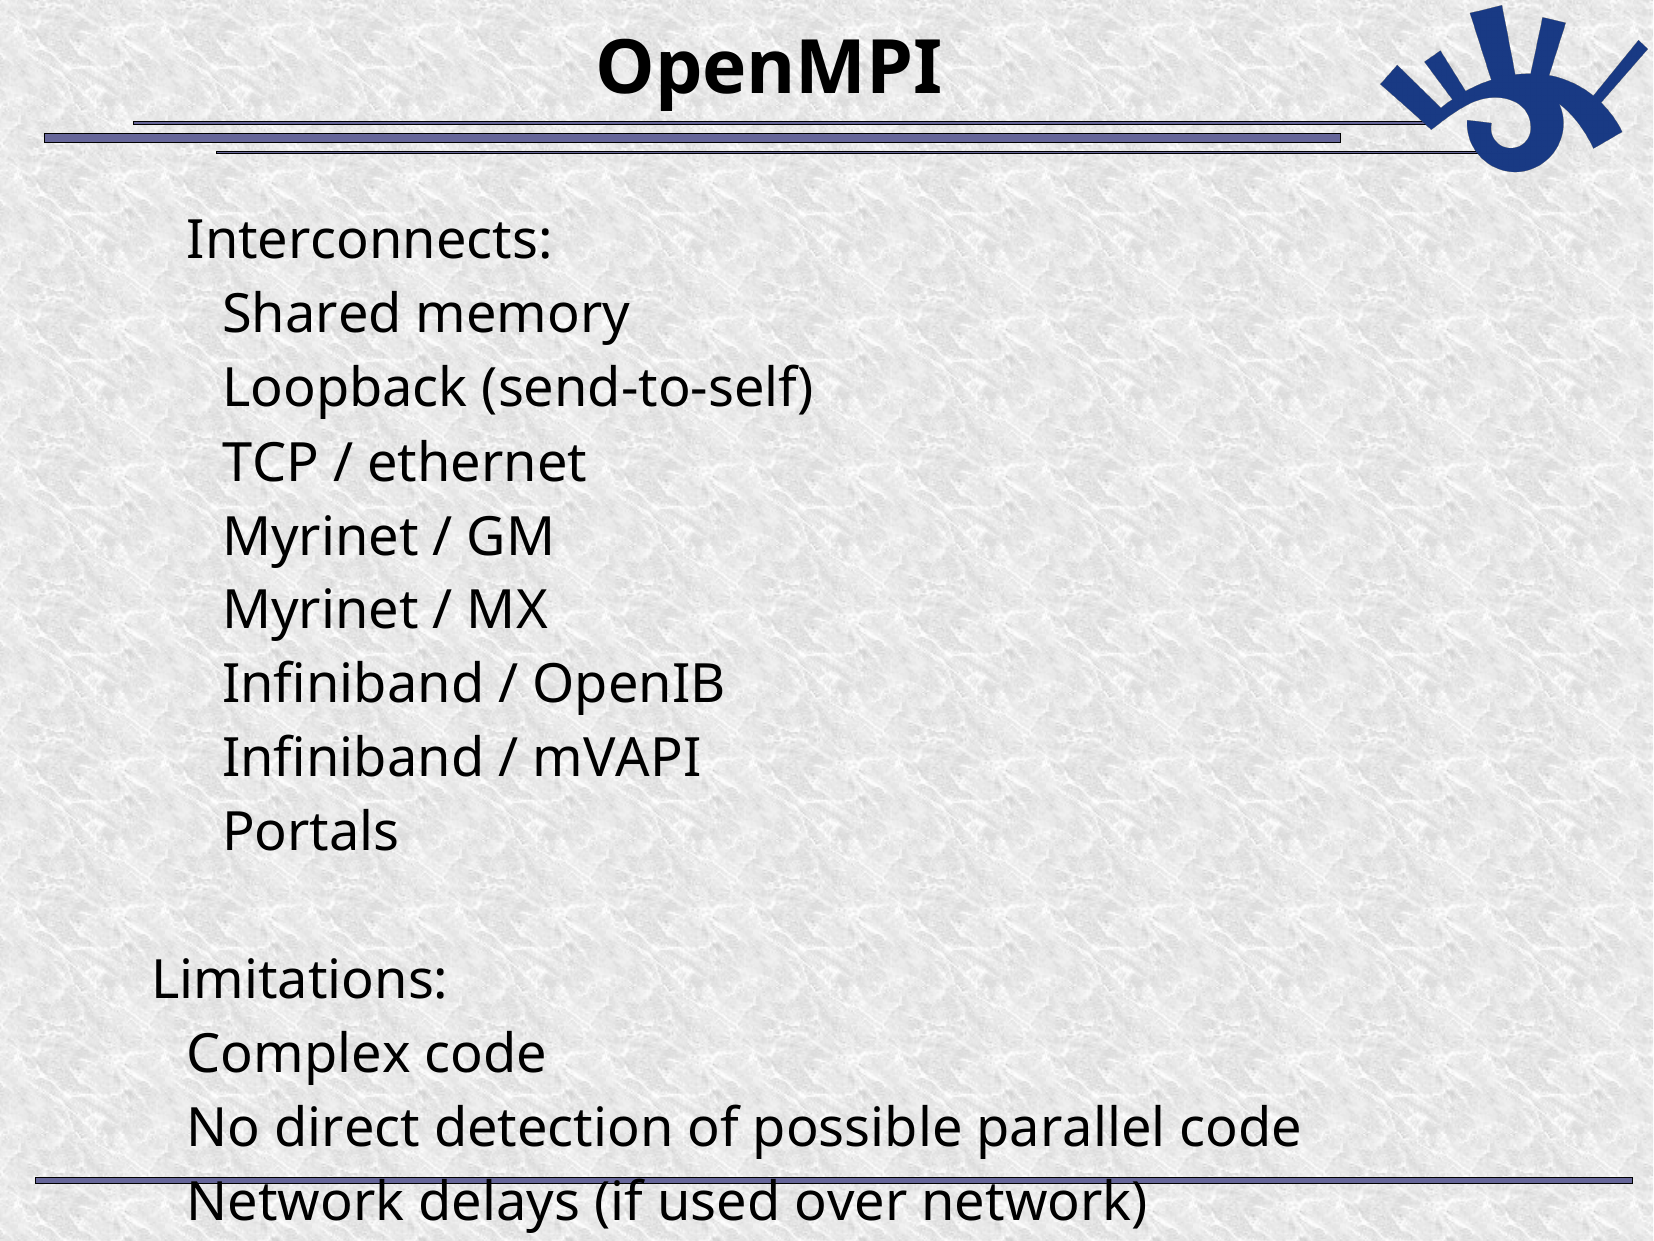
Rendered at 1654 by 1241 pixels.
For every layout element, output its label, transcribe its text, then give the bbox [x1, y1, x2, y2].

text_box OpenMPI [580, 5, 881, 113]
text_box [133, 121, 1380, 125]
text_box [35, 1177, 1633, 1184]
picture [0, 0, 1654, 1241]
text_box Interconnects: Shared memory Loopback (send-to-self) TCP / ethernet Myrinet / GM Myrinet / MX Infiniband / OpenIB Infiniband / mVAPI Portals Limitations: Complex code No direct detection of possible parallel code Network delays (if used over network) [136, 193, 1230, 1137]
text_box [44, 133, 1341, 143]
